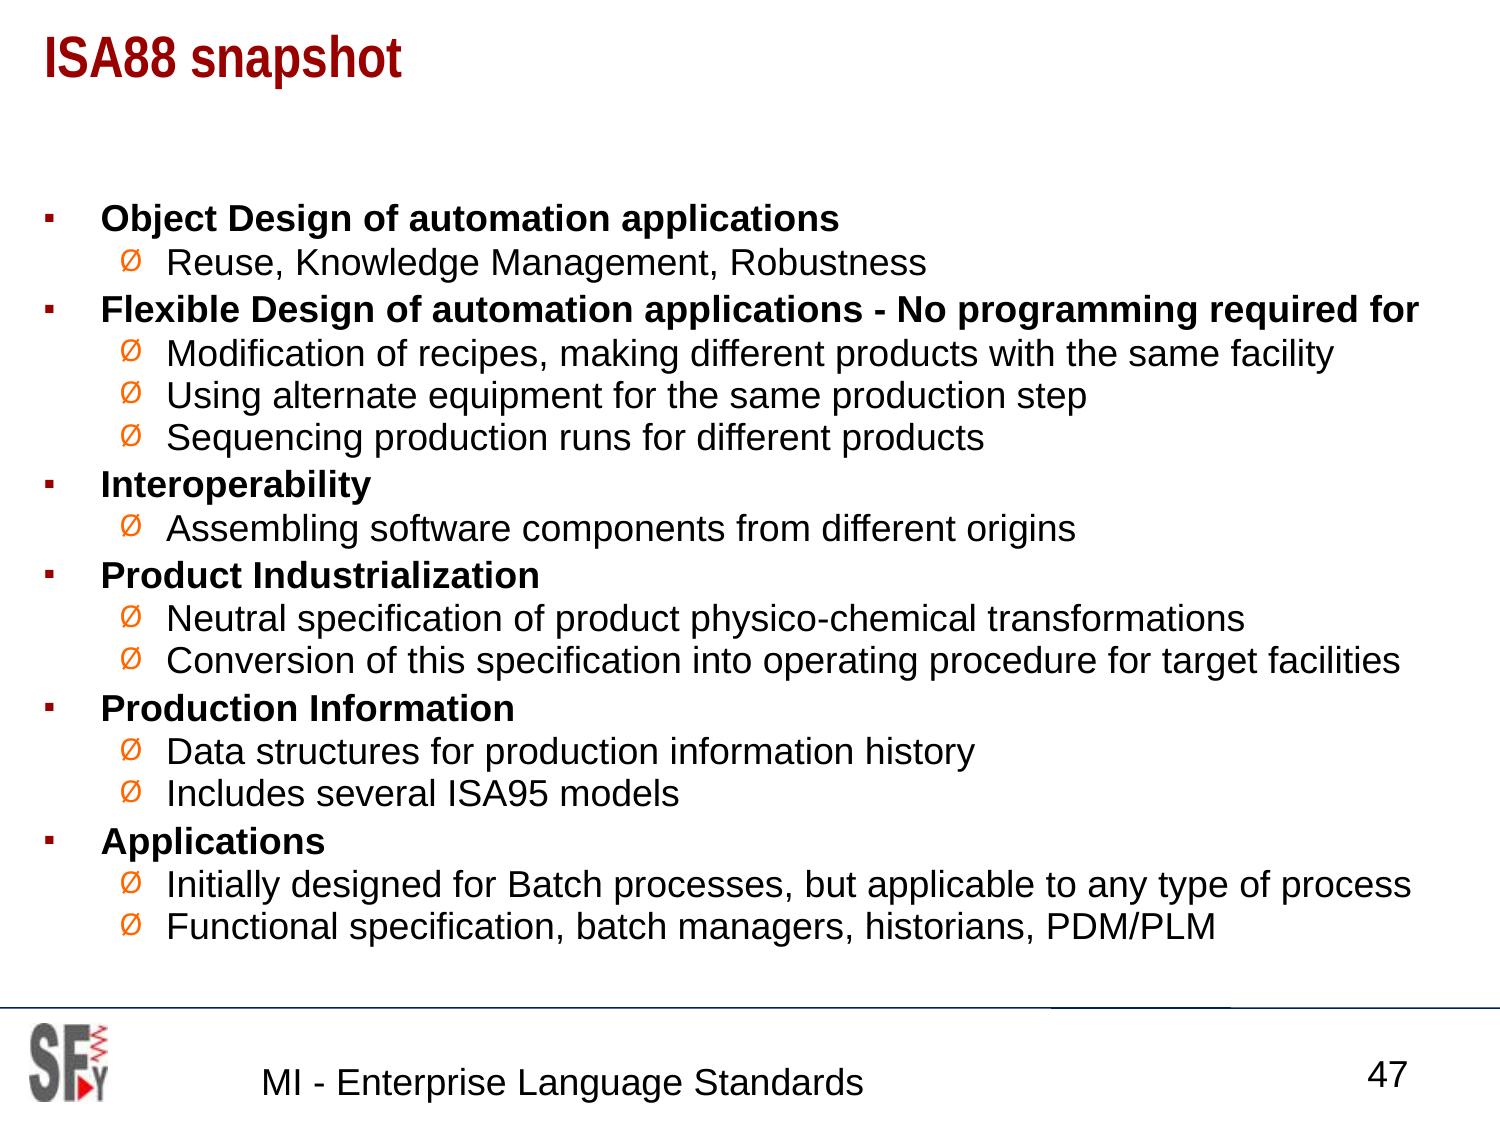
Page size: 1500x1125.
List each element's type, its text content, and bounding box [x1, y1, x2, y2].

slide_number <numéro> [1352, 1034, 1490, 1103]
list Object Design of automation applications Reuse, Knowledge Management, Robustness Flexible Design of automation applications - No programming required for Modification of recipes, making different products with the same facility Using alternate equipment for the same production step Sequencing production runs for different products Interoperability Assembling software components from different origins Product Industrialization Neutral specification of product physico-chemical transformations Conversion of this specification into operating procedure for target facilities Production Information Data structures for production information history Includes several ISA95 models Applications Initially designed for Batch processes, but applicable to any type of process Functional specification, batch managers, historians, PDM/PLM [29, 184, 1471, 988]
picture [29, 1023, 108, 1102]
title ISA88 snapshot [29, 12, 1471, 138]
footer MI - Enterprise Language Standards [246, 1042, 1266, 1103]
